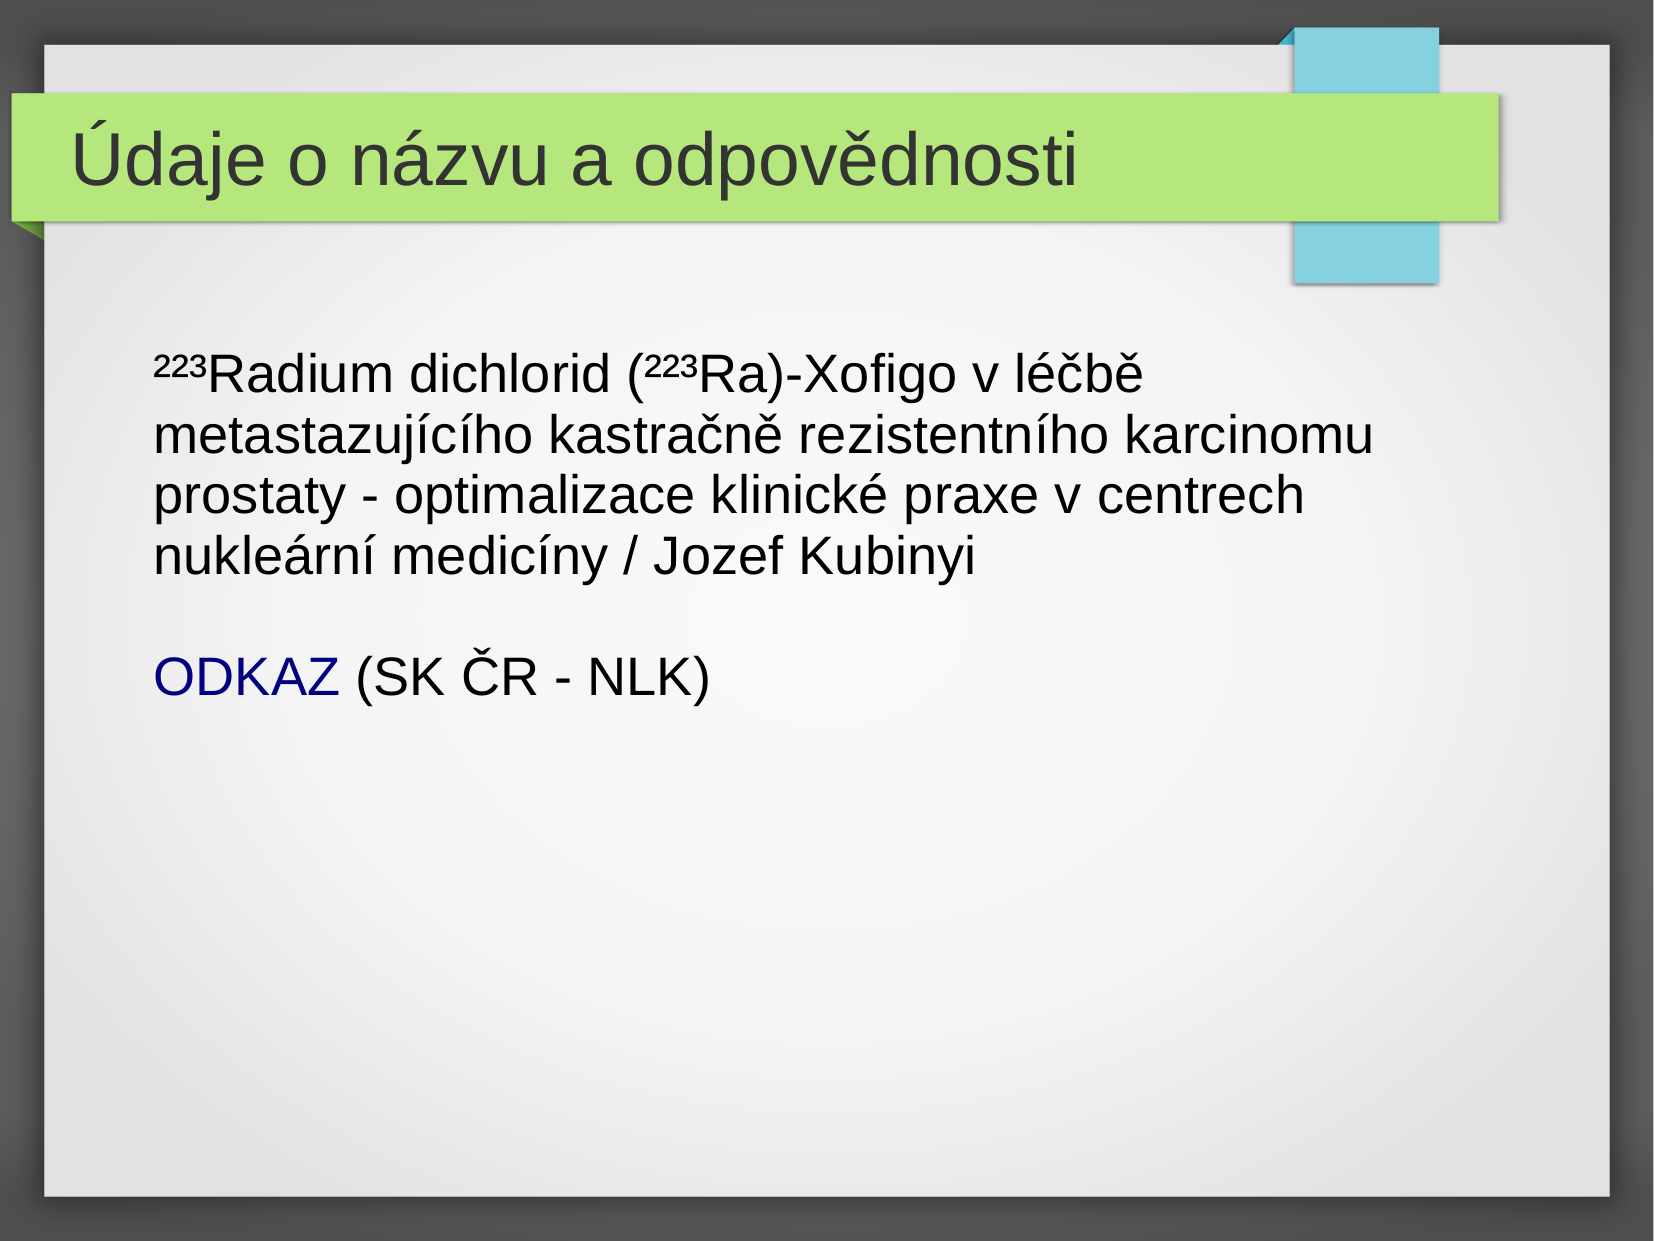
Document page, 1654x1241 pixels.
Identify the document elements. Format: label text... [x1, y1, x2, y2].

title Údaje o názvu a odpovědnosti [70, 106, 1229, 213]
list ²²³Radium dichlorid (²²³Ra)-Xofigo v léčbě metastazujícího kastračně rezistentního karcinomu prostaty - optimalizace klinické praxe v centrech nukleární medicíny / Jozef Kubinyi ODKAZ (SK ČR - NLK) [82, 343, 1538, 1063]
picture [0, 0, 1654, 1241]
